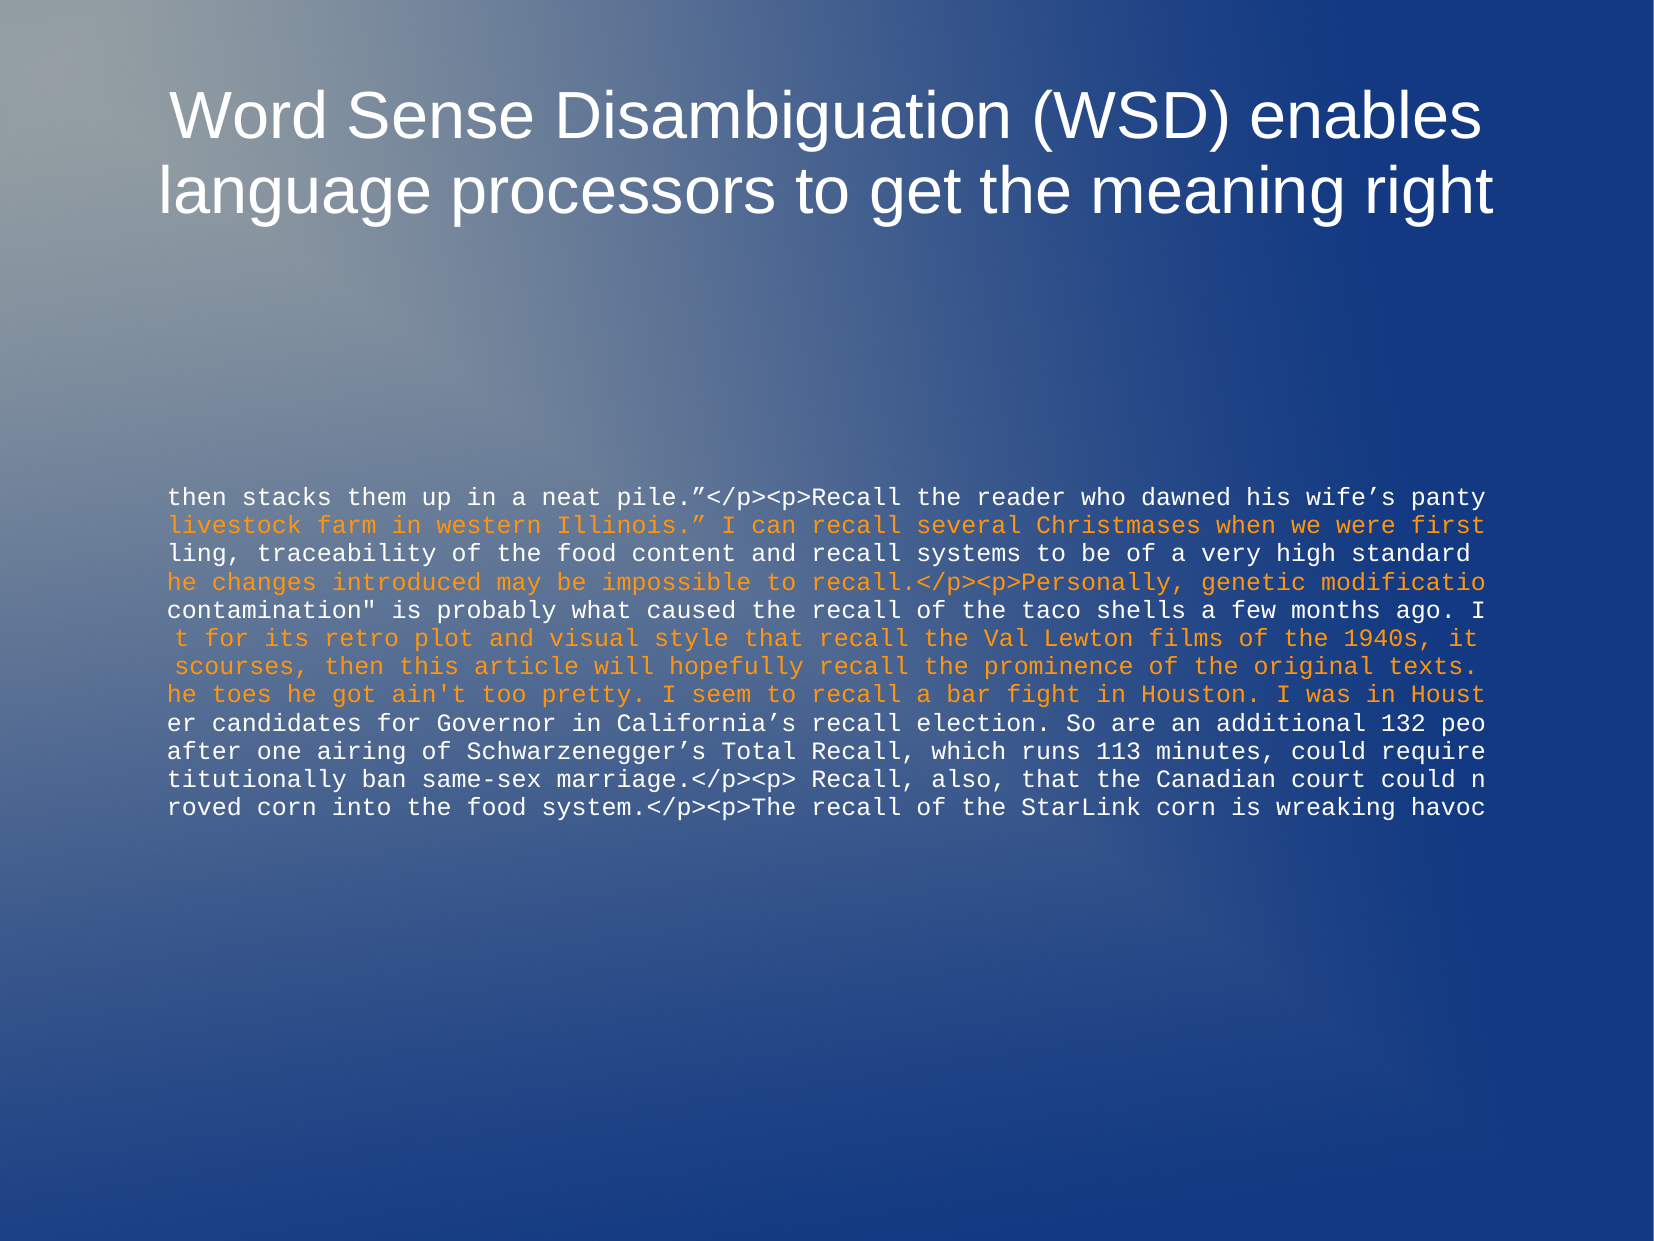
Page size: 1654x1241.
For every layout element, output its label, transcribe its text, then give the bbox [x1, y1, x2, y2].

title Word Sense Disambiguation (WSD) enables language processors to get the meaning right [82, 56, 1571, 250]
subtitle then stacks them up in a neat pile.”</p><p>Recall the reader who dawned his wife’s panty livestock farm in western Illinois.” I can recall several Christmases when we were first ling, traceability of the food content and recall systems to be of a very high standard he changes introduced may be impossible to recall.</p><p>Personally, genetic modificatio contamination" is probably what caused the recall of the taco shells a few months ago. I t for its retro plot and visual style that recall the Val Lewton films of the 1940s, it scourses, then this article will hopefully recall the prominence of the original texts. he toes he got ain't too pretty. I seem to recall a bar fight in Houston. I was in Houst er candidates for Governor in California’s recall election. So are an additional 132 peo after one airing of Schwarzenegger’s Total Recall, which runs 113 minutes, could require titutionally ban same-sex marriage.</p><p> Recall, also, that the Canadian court could n roved corn into the food system.</p><p>The recall of the StarLink corn is wreaking havoc ﻿ [82, 297, 1571, 1102]
picture [0, 0, 1654, 1241]
